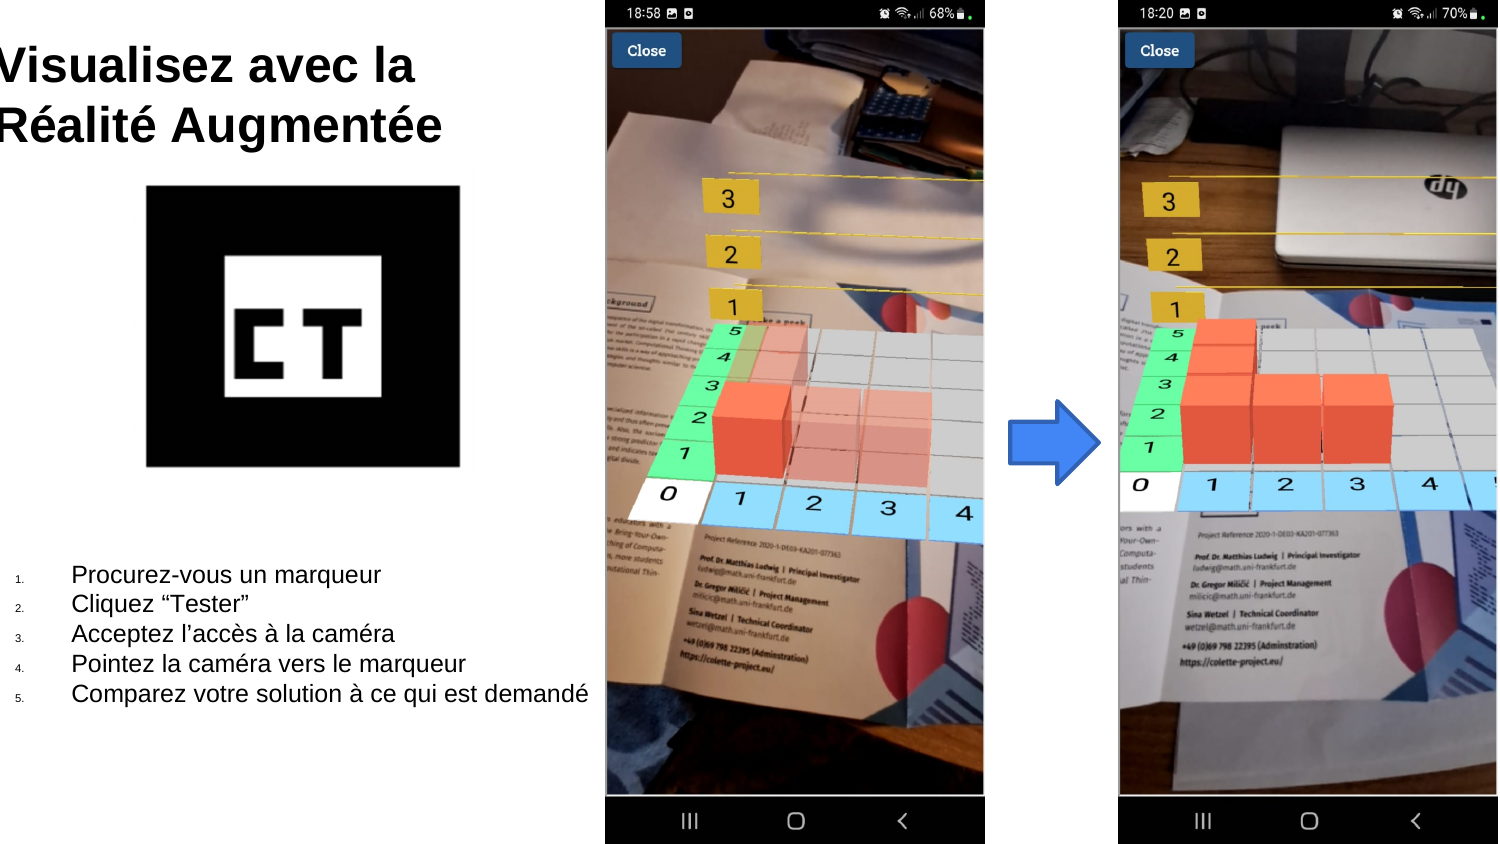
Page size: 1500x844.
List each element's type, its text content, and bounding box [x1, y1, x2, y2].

picture [131, 166, 476, 473]
picture [1118, 0, 1498, 844]
picture [605, 0, 985, 844]
text_box Visualisez avec la Réalité Augmentée [0, 24, 630, 262]
text_box Procurez-vous un marqueur Cliquez “Tester” Acceptez l’accès à la caméra Pointez la caméra vers le marqueur Comparez votre solution à ce qui est demandé [0, 550, 652, 718]
text_box [1010, 401, 1099, 485]
